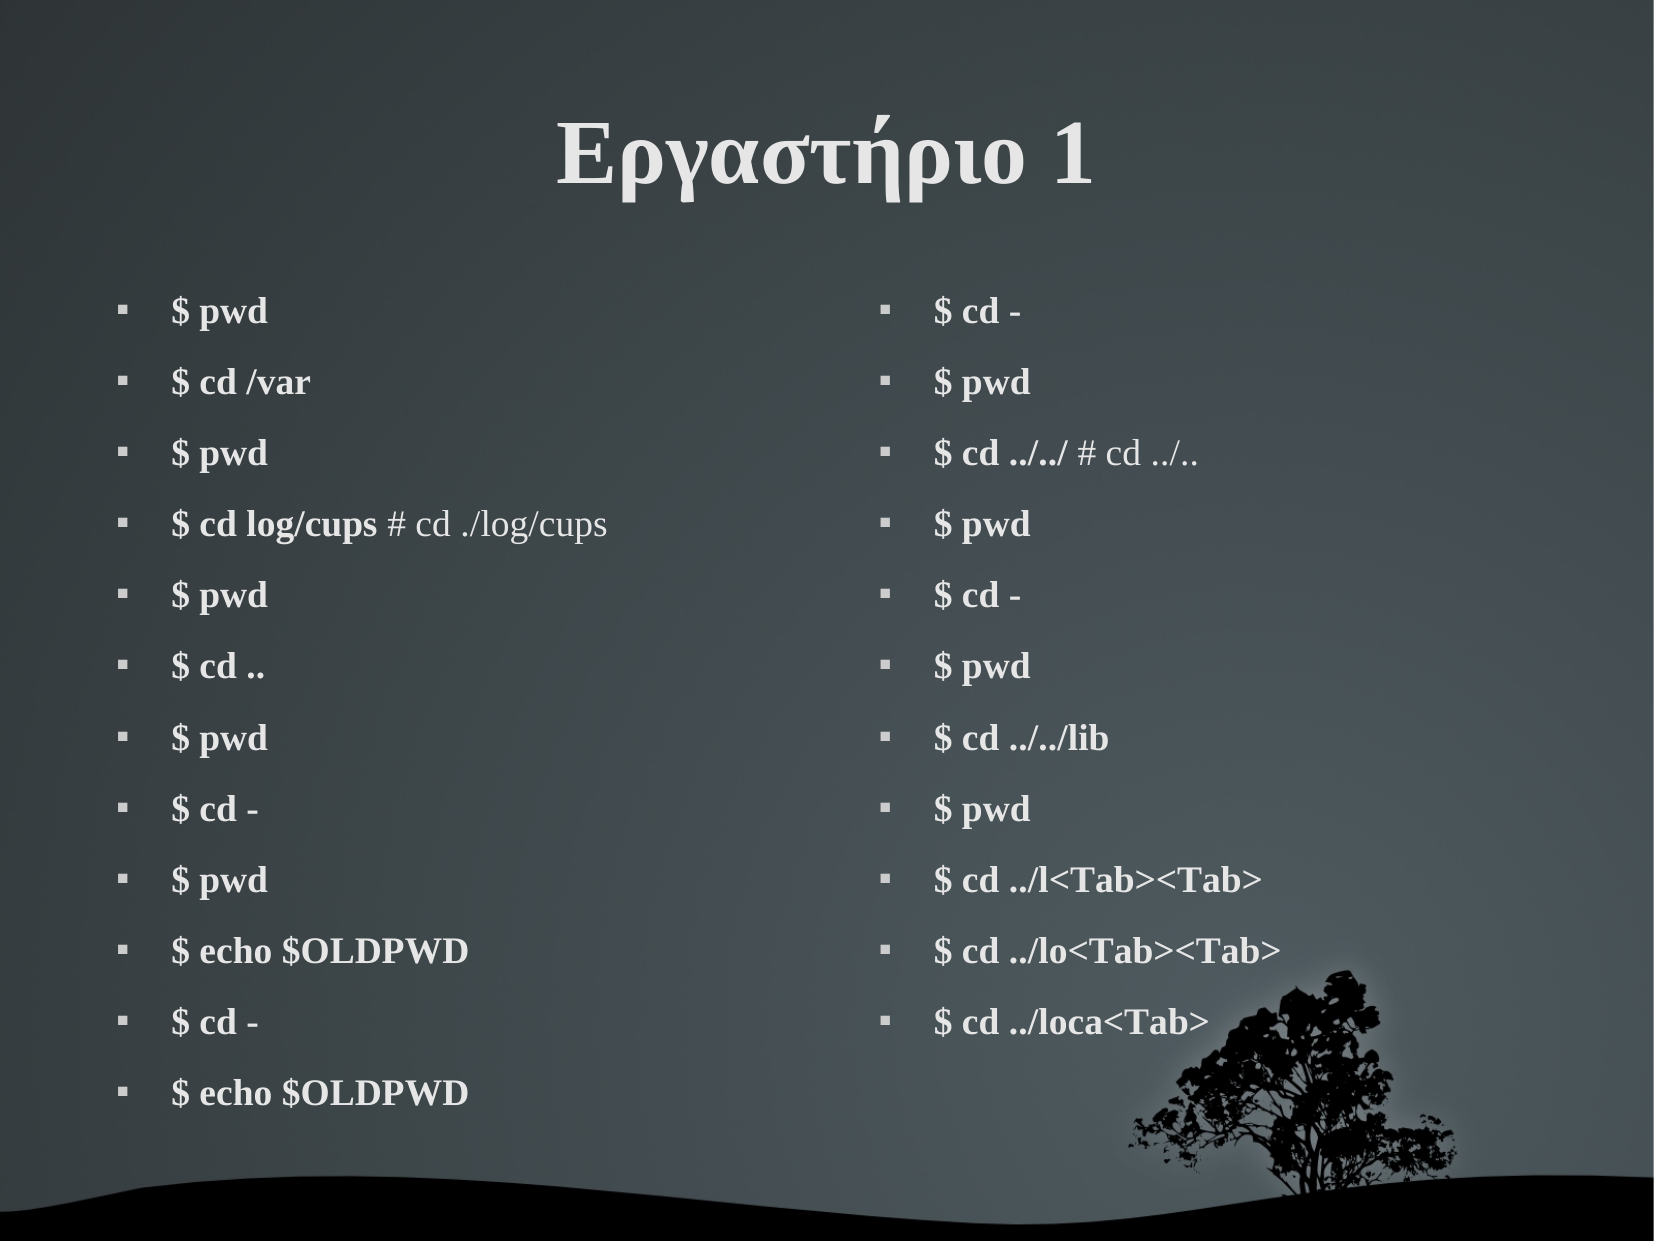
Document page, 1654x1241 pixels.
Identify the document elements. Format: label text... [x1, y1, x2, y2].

title Εργαστήριο 1 [82, 49, 1571, 257]
list $ cd - $ pwd $ cd ../../ # cd ../.. $ pwd $ cd - $ pwd $ cd ../../lib $ pwd $ cd ../l<Tab><Tab> $ cd ../lo<Tab><Tab> $ cd ../loca<Tab> [845, 290, 1572, 1188]
picture [0, 0, 1654, 1241]
list $ pwd $ cd /var $ pwd $ cd log/cups # cd ./log/cups $ pwd $ cd .. $ pwd $ cd - $ pwd $ echo $OLDPWD $ cd - $ echo $OLDPWD [82, 290, 809, 1241]
